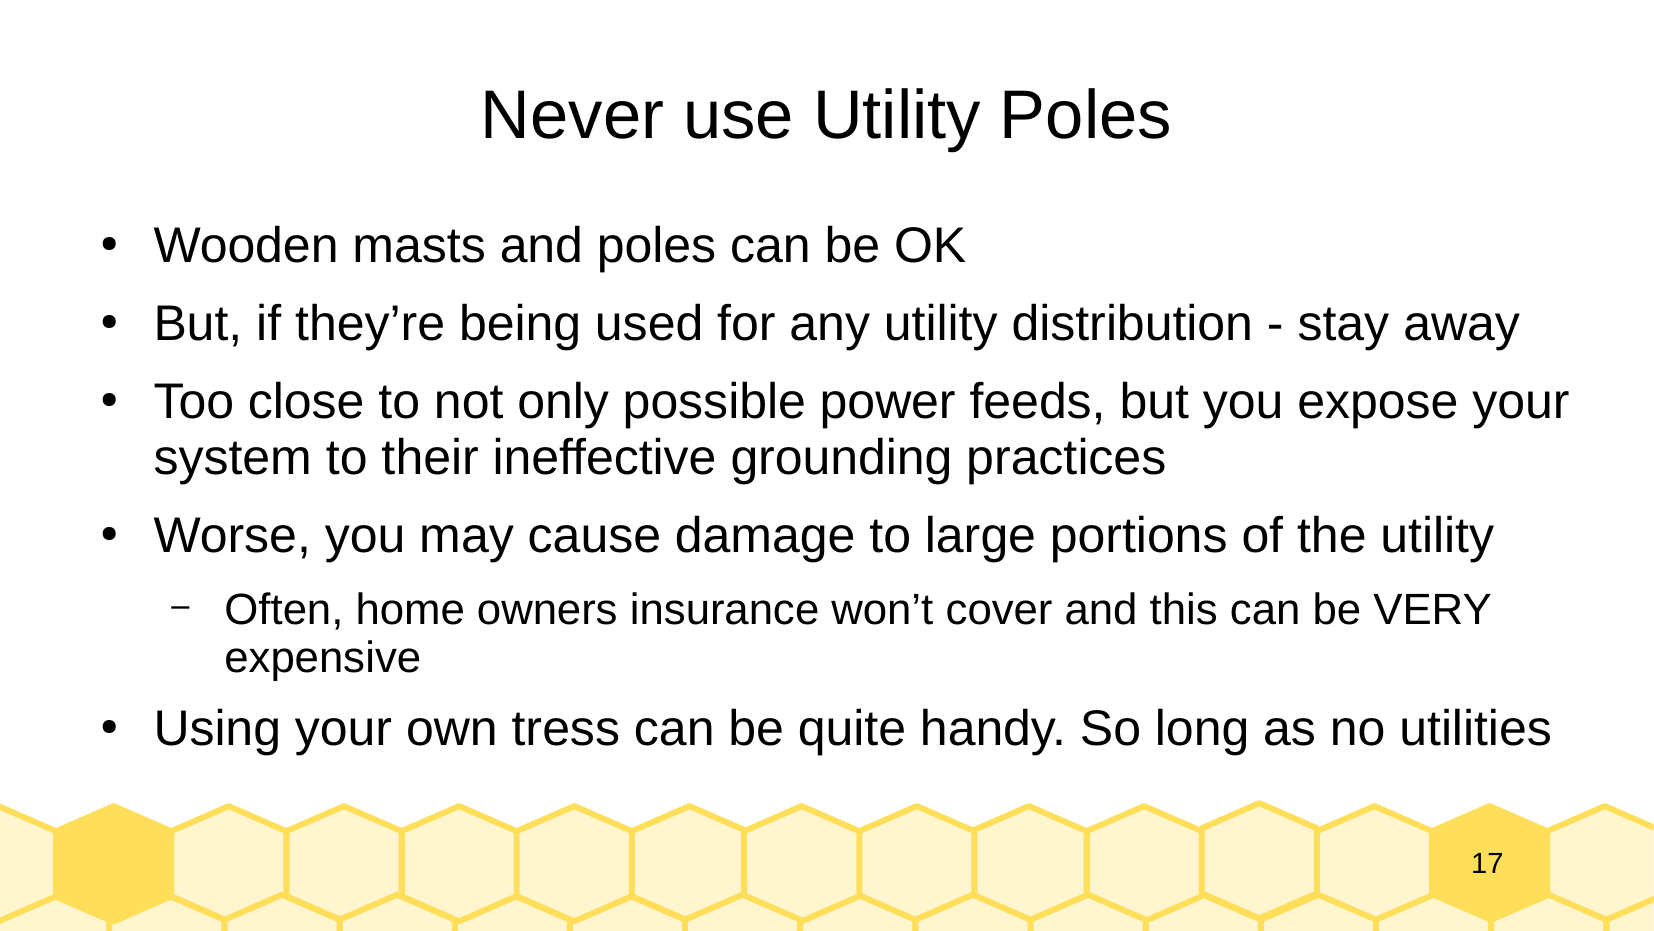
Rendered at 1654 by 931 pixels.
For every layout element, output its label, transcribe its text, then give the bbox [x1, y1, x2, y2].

list Wooden masts and poles can be OK But, if they’re being used for any utility distribution - stay away Too close to not only possible power feeds, but you expose your system to their ineffective grounding practices Worse, you may cause damage to large portions of the utility Often, home owners insurance won’t cover and this can be VERY expensive Using your own tress can be quite handy. So long as no utilities [82, 217, 1571, 758]
title Never use Utility Poles [82, 37, 1571, 193]
